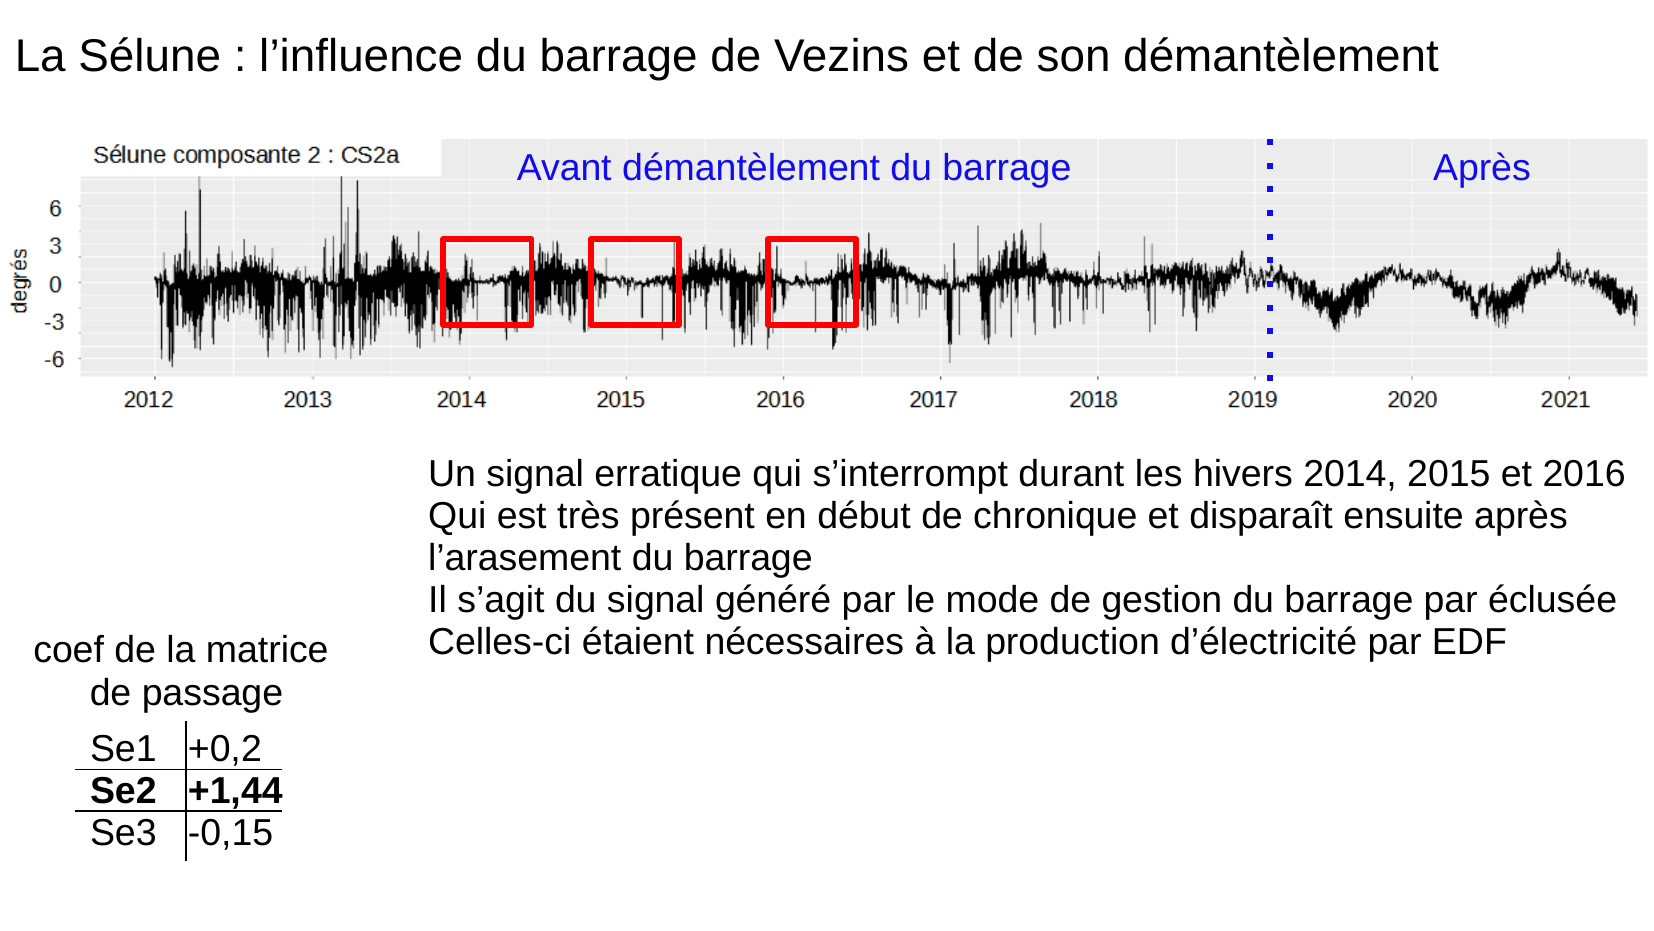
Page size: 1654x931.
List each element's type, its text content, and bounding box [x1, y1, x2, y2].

text_box La Sélune : l’influence du barrage de Vezins et de son démantèlement [0, 22, 1456, 89]
text_box Avant démantèlement du barrage [502, 139, 1087, 197]
text_box Se1 +0,2 Se2 +1,44 Se3 -0,15 [75, 770, 185, 810]
text_box Un signal erratique qui s’interrompt durant les hivers 2014, 2015 et 2016 Qui est très présent en début de chronique et disparaît ensuite après l’arasement du barrage Il s’agit du signal généré par le mode de gestion du barrage par éclusée Celles-ci étaient nécessaires à la production d’électricité par EDF [413, 445, 1641, 712]
text_box Après [1418, 139, 1546, 197]
picture [0, 139, 1654, 414]
text_box coef de la matrice de passage [18, 621, 355, 721]
text_box Se1 +0,2 Se2 +1,44 Se3 -0,15 [75, 812, 185, 862]
text_box Se1 +0,2 Se2 +1,44 Se3 -0,15 [75, 720, 298, 862]
